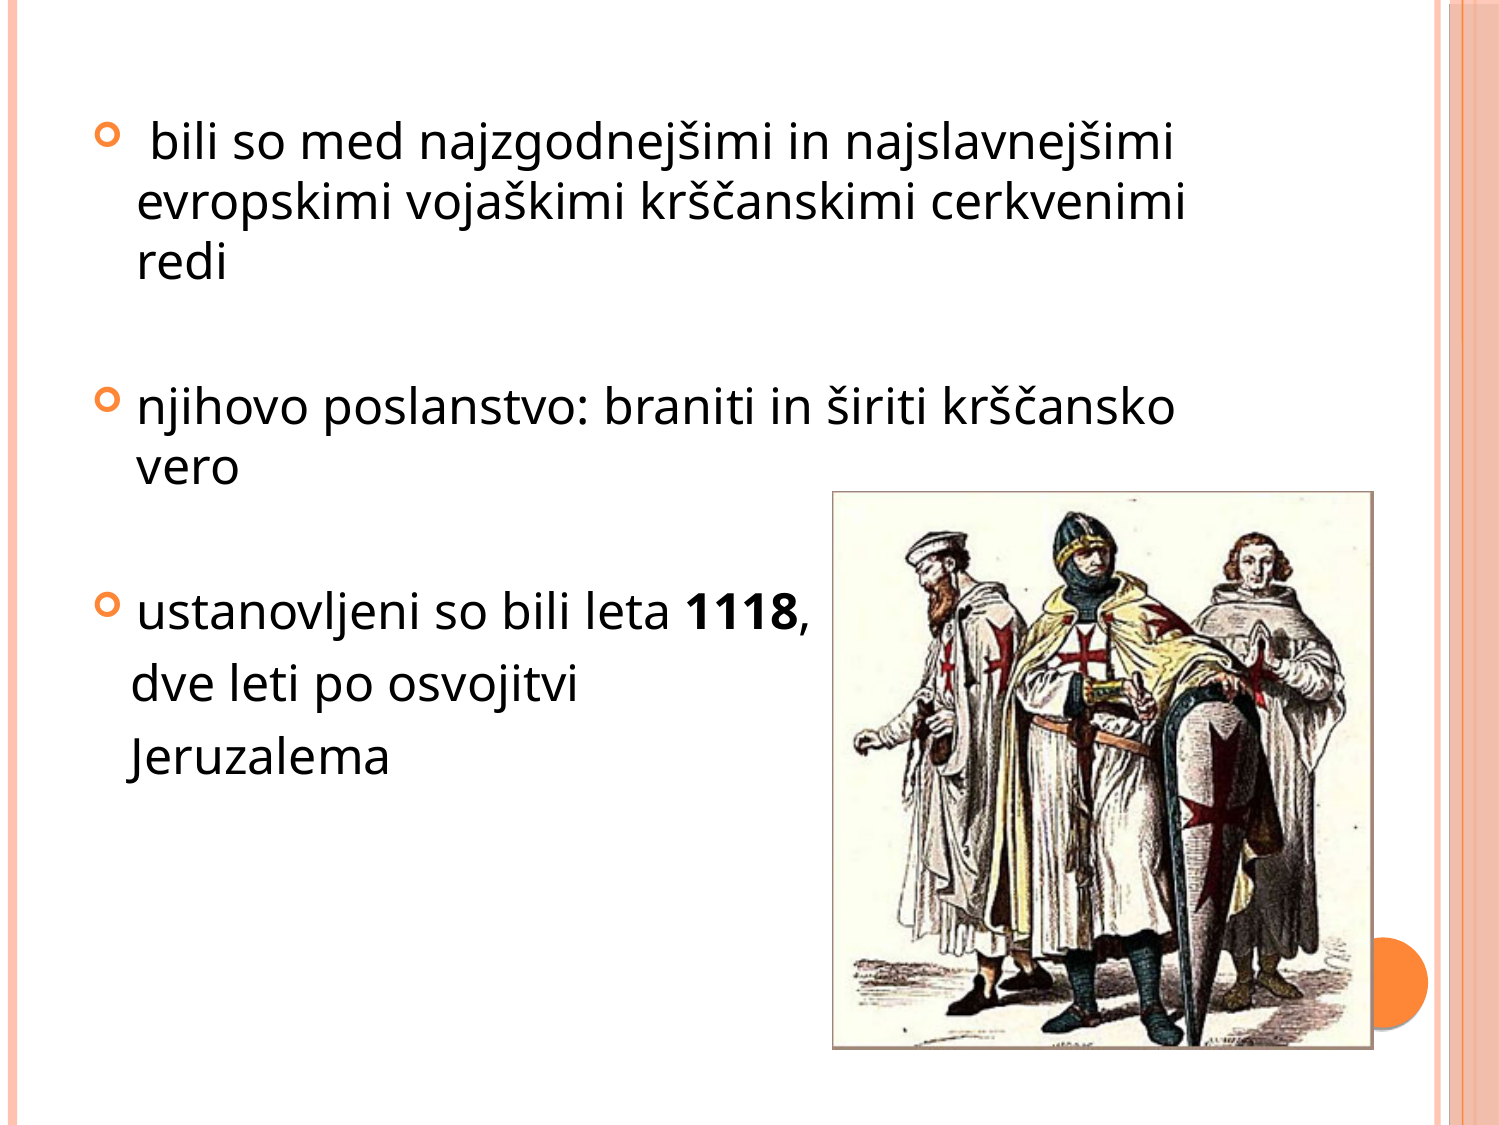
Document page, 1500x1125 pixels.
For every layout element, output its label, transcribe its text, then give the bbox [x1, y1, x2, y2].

list bili so med najzgodnejšimi in najslavnejšimi evropskimi vojaškimi krščanskimi cerkvenimi redi njihovo poslanstvo: braniti in širiti krščansko vero ustanovljeni so bili leta 1118, dve leti po osvojitvi Jeruzalema [76, 101, 1302, 902]
picture [832, 491, 1374, 1050]
